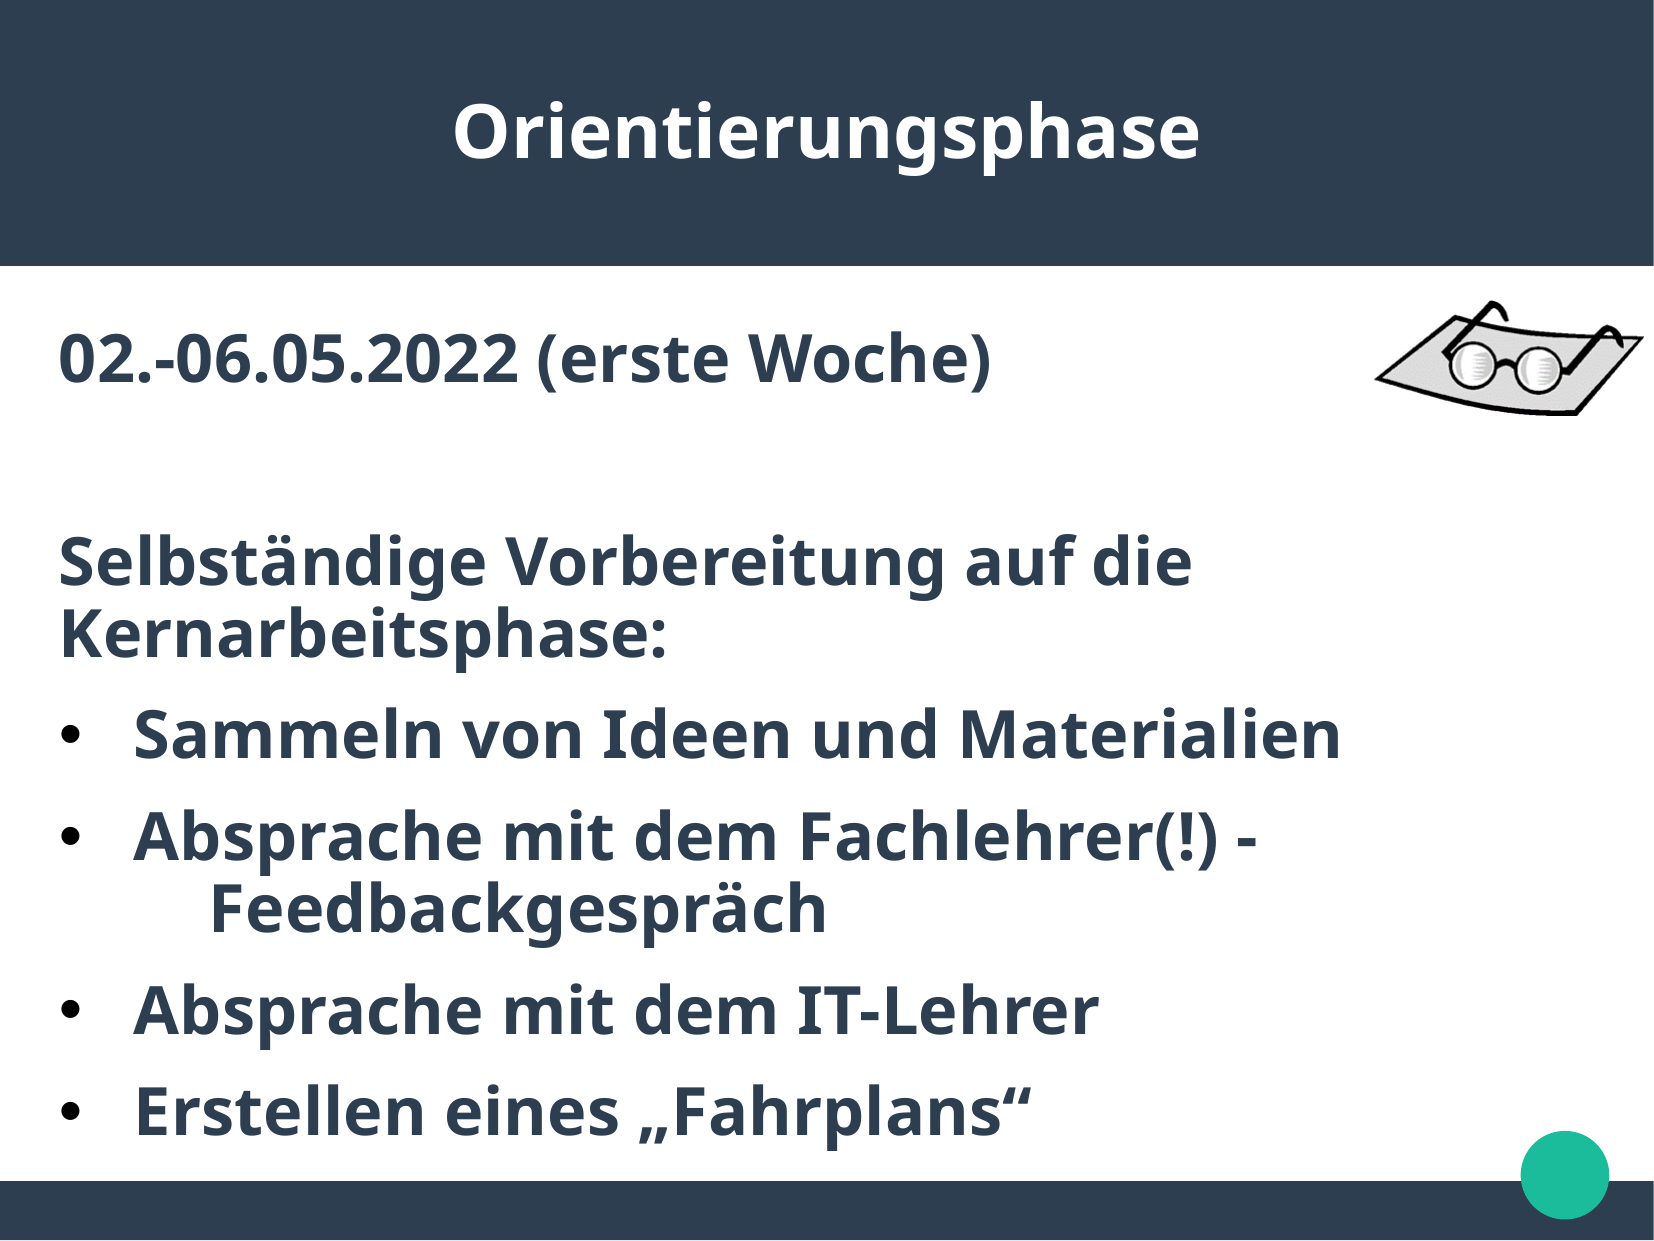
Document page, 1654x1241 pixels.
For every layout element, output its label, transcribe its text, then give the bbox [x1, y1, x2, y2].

list 02.-06.05.2022 (erste Woche) Selbständige Vorbereitung auf die Kernarbeitsphase: Sammeln von Ideen und Materialien Absprache mit dem Fachlehrer(!) - Feedbackgespräch Absprache mit dem IT-Lehrer Erstellen eines „Fahrplans“ [59, 324, 1595, 1152]
title Orientierungsphase [59, 49, 1595, 207]
picture [1374, 300, 1644, 416]
